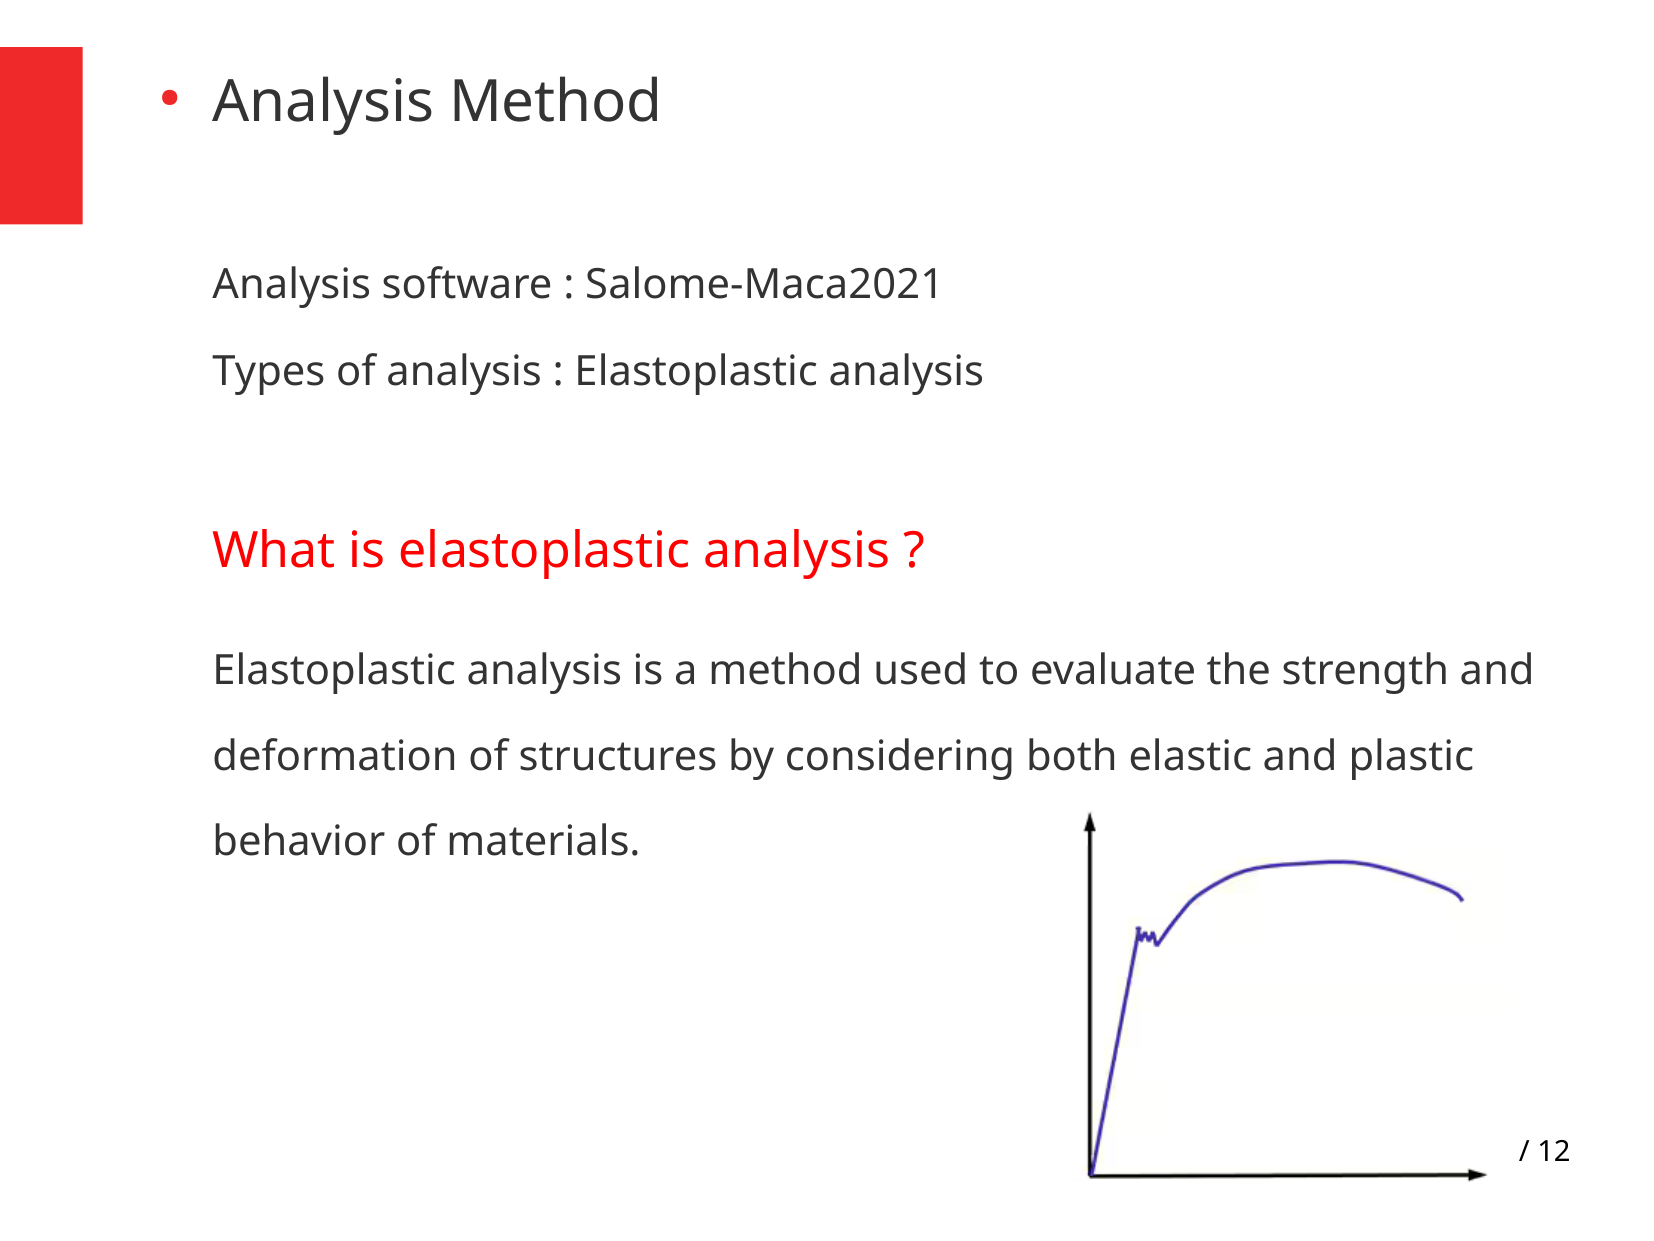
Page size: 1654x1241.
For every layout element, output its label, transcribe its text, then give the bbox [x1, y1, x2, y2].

picture [1060, 803, 1512, 1182]
list Analysis Method Analysis software : Salome-Maca2021 Types of analysis : Elastoplastic analysis What is elastoplastic analysis ? Elastoplastic analysis is a method used to evaluate the strength and deformation of structures by considering both elastic and plastic behavior of materials. [141, 59, 1560, 1193]
